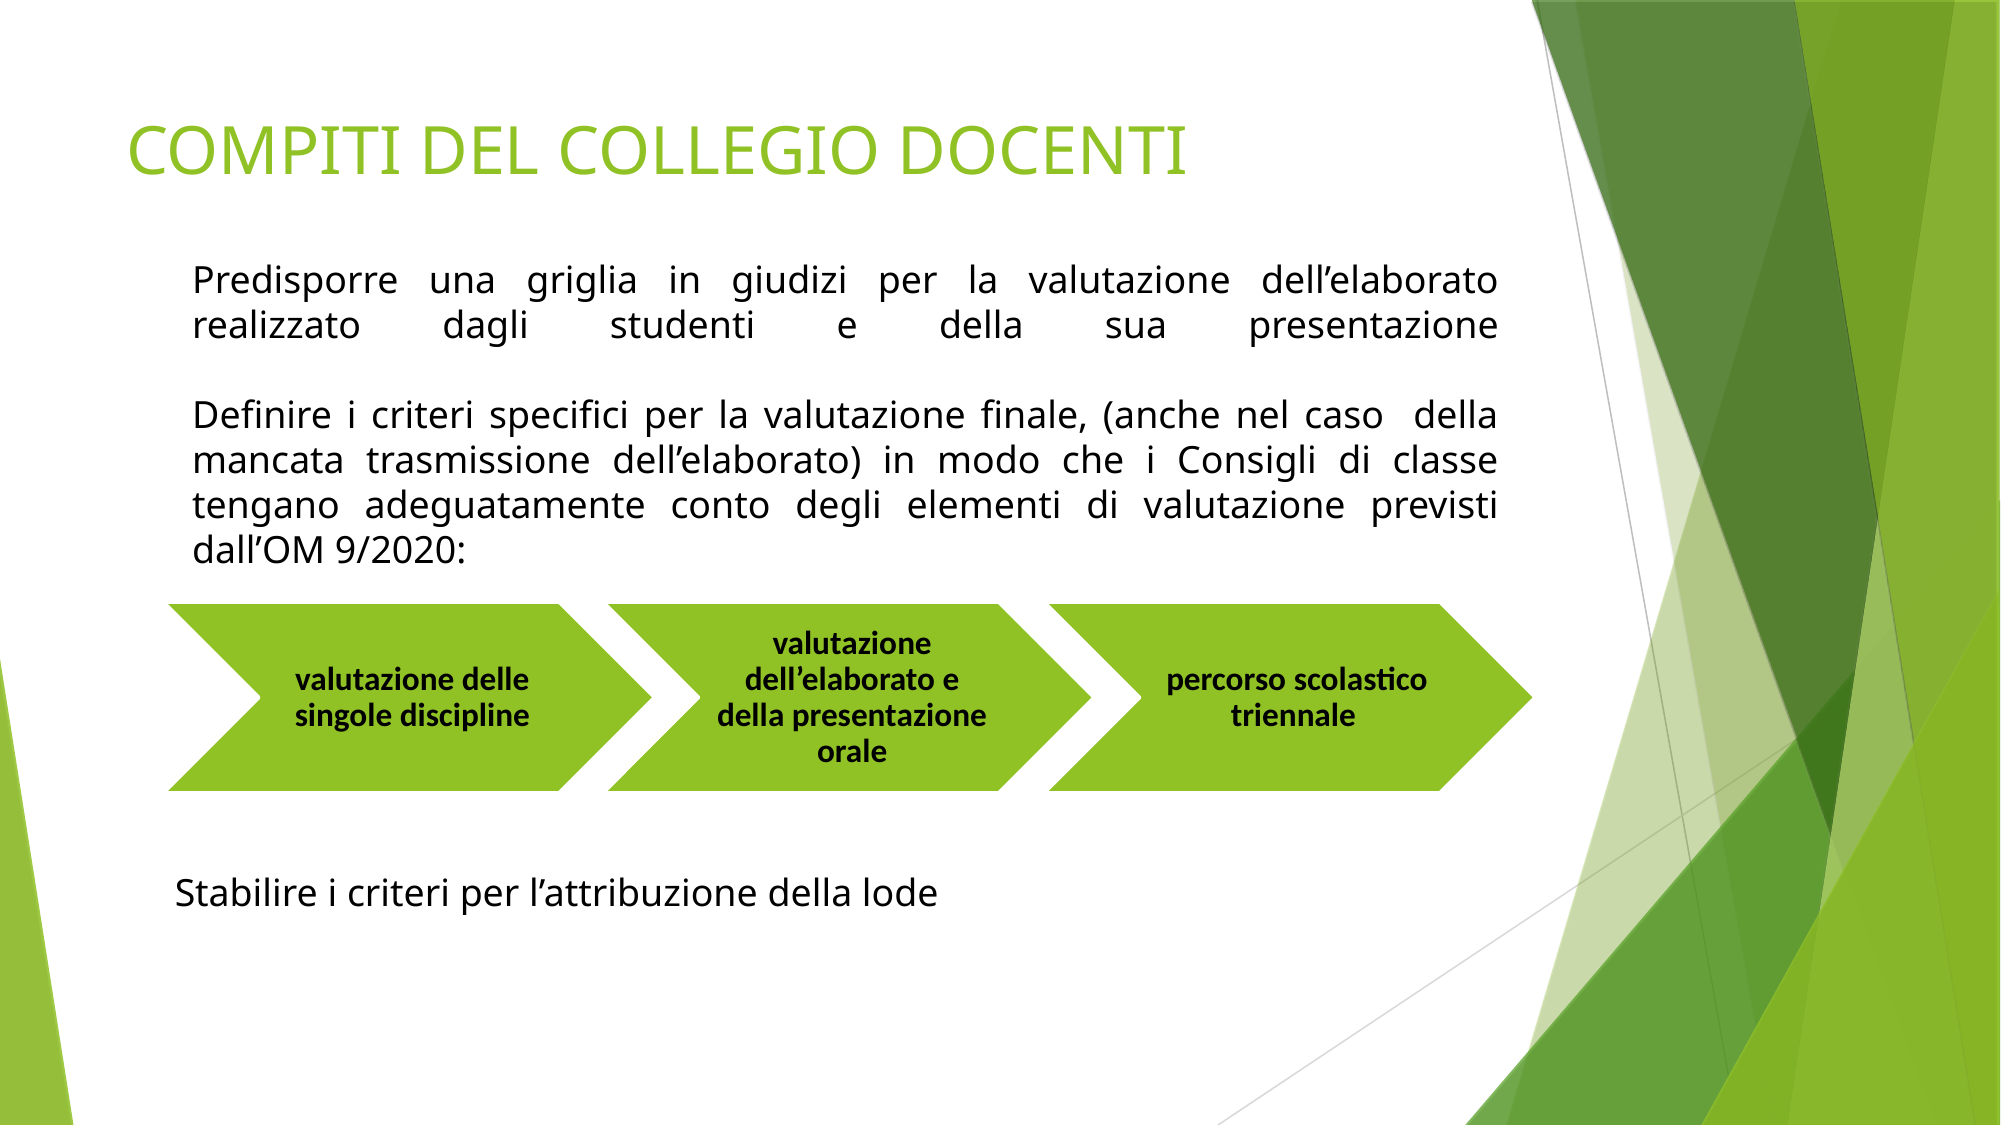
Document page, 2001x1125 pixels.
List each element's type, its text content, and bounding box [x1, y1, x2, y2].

text_box percorso scolastico triennale [1044, 602, 1536, 793]
title Predisporre una griglia in giudizi per la valutazione dell’elaborato realizzato dagli studenti e della sua presentazione Definire i criteri specifici per la valutazione finale, (anche nel caso della mancata trasmissione dell’elaborato) in modo che i Consigli di classe tengano adeguatamente conto degli elementi di valutazione previsti dall’OM 9/2020: [141, 248, 1515, 615]
title Stabilire i criteri per l’attribuzione della lode [125, 832, 1536, 957]
text_box valutazione dell’elaborato e della presentazione orale [603, 602, 1094, 793]
text_box valutazione delle singole discipline [164, 602, 655, 793]
title COMPITI DEL COLLEGIO DOCENTI [111, 100, 1522, 225]
